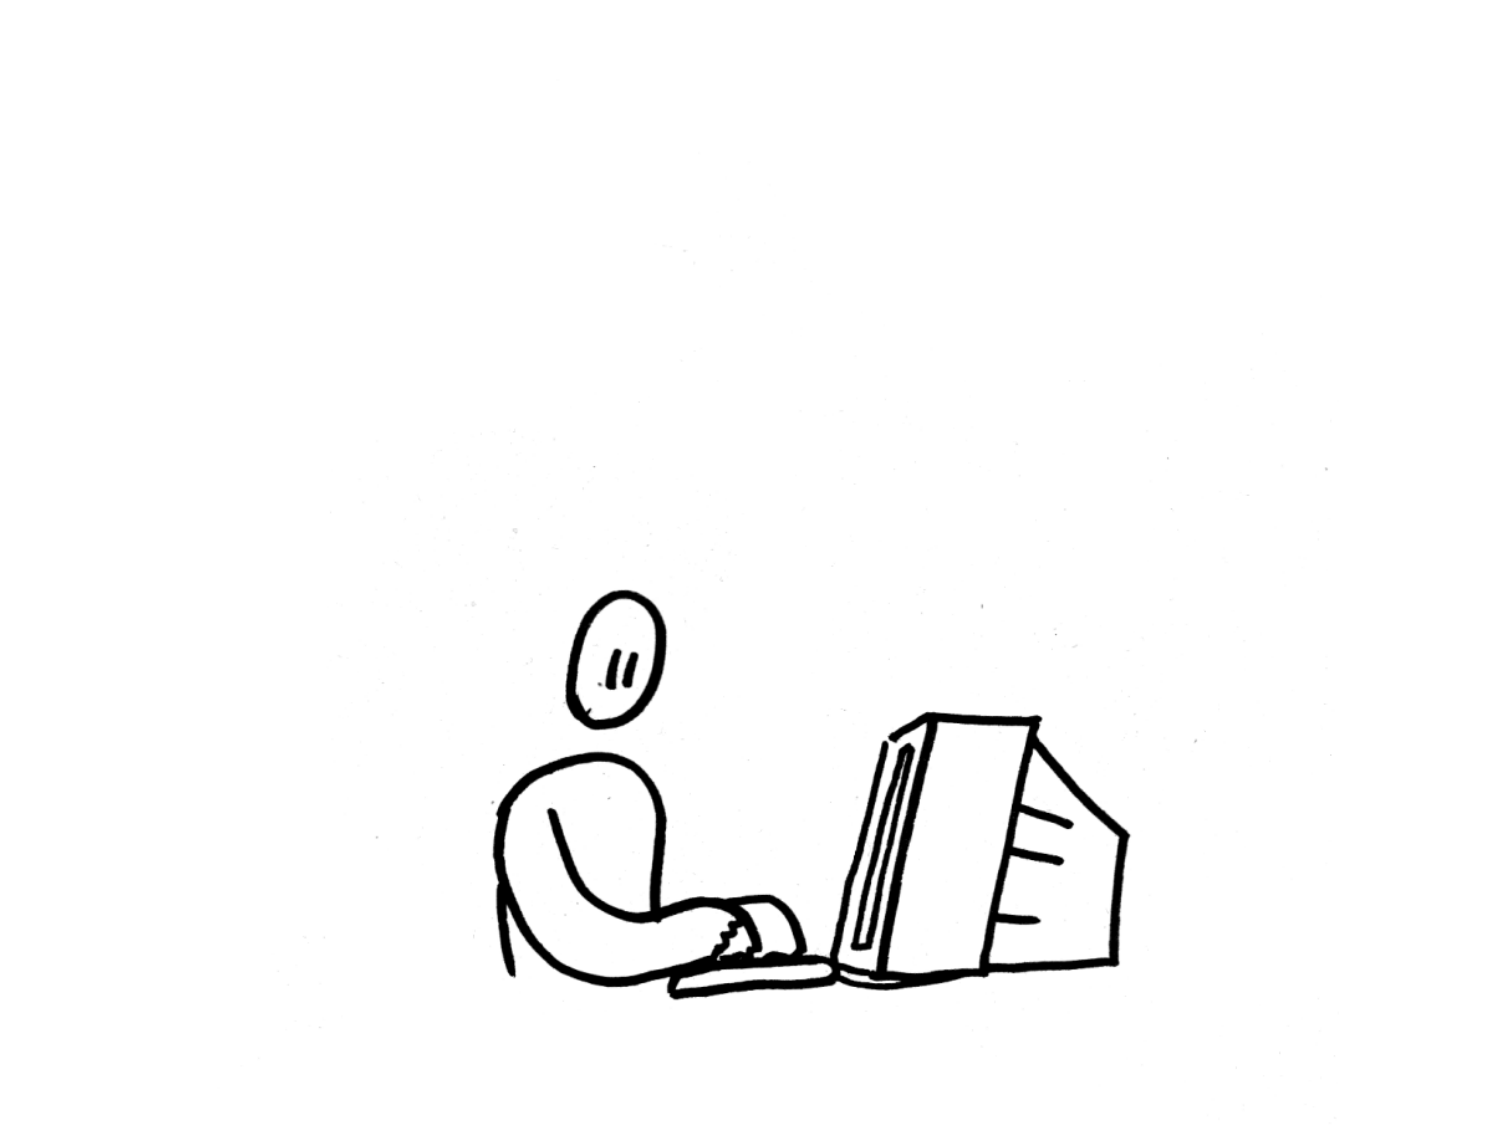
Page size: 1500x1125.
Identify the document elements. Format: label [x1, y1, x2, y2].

picture [161, 0, 1339, 1125]
